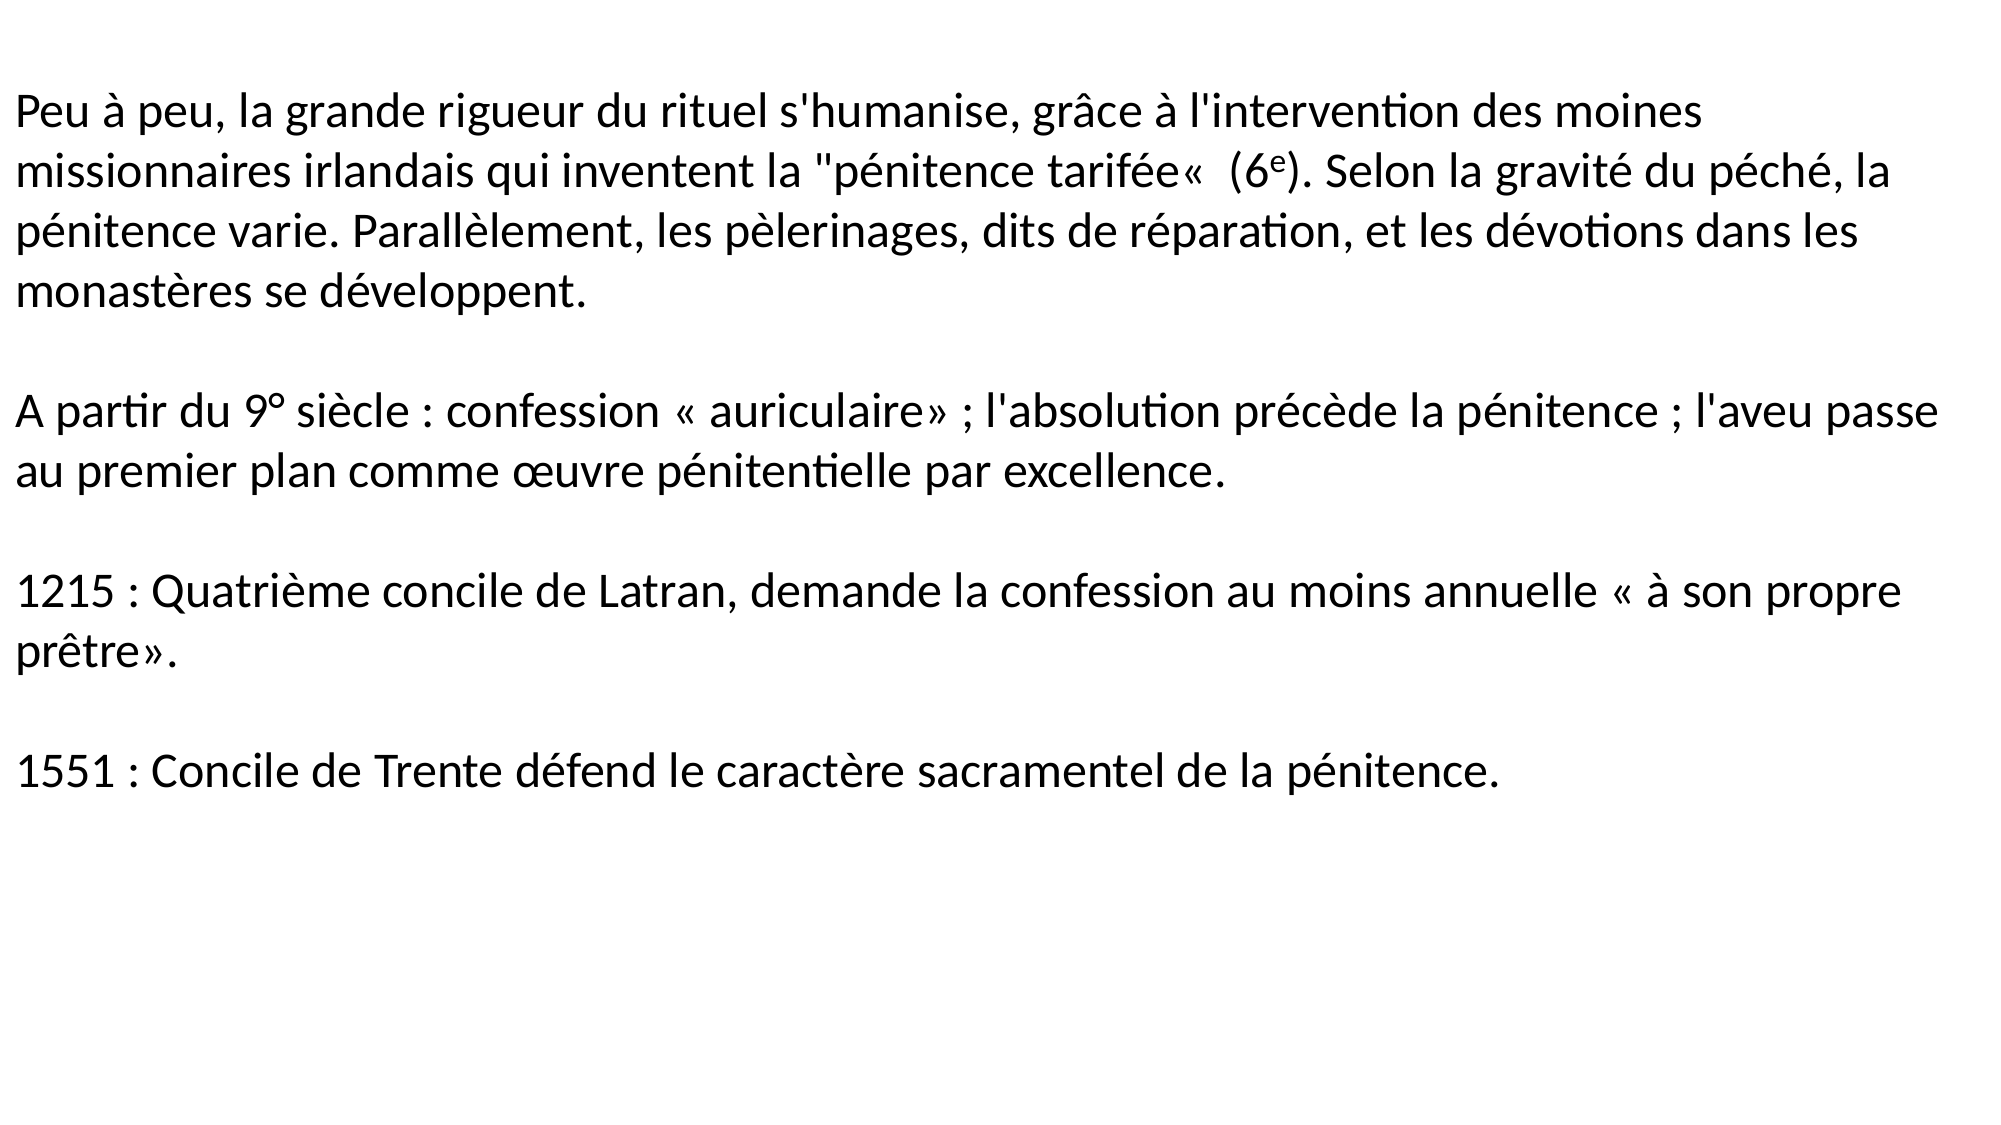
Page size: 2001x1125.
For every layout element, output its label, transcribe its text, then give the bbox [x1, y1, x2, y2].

text_box Peu à peu, la grande rigueur du rituel s'humanise, grâce à l'intervention des moines missionnaires irlandais qui inventent la "pénitence tarifée« (6e). Selon la gravité du péché, la pénitence varie. Parallèlement, les pèlerinages, dits de réparation, et les dévotions dans les monastères se développent. A partir du 9° siècle : confession « auriculaire» ; l'absolution précède la pénitence ; l'aveu passe au premier plan comme œuvre pénitentielle par excellence. 1215 : Quatrième concile de Latran, demande la confession au moins annuelle « à son propre prêtre». 1551 : Concile de Trente défend le caractère sacramentel de la pénitence. [0, 10, 2000, 813]
